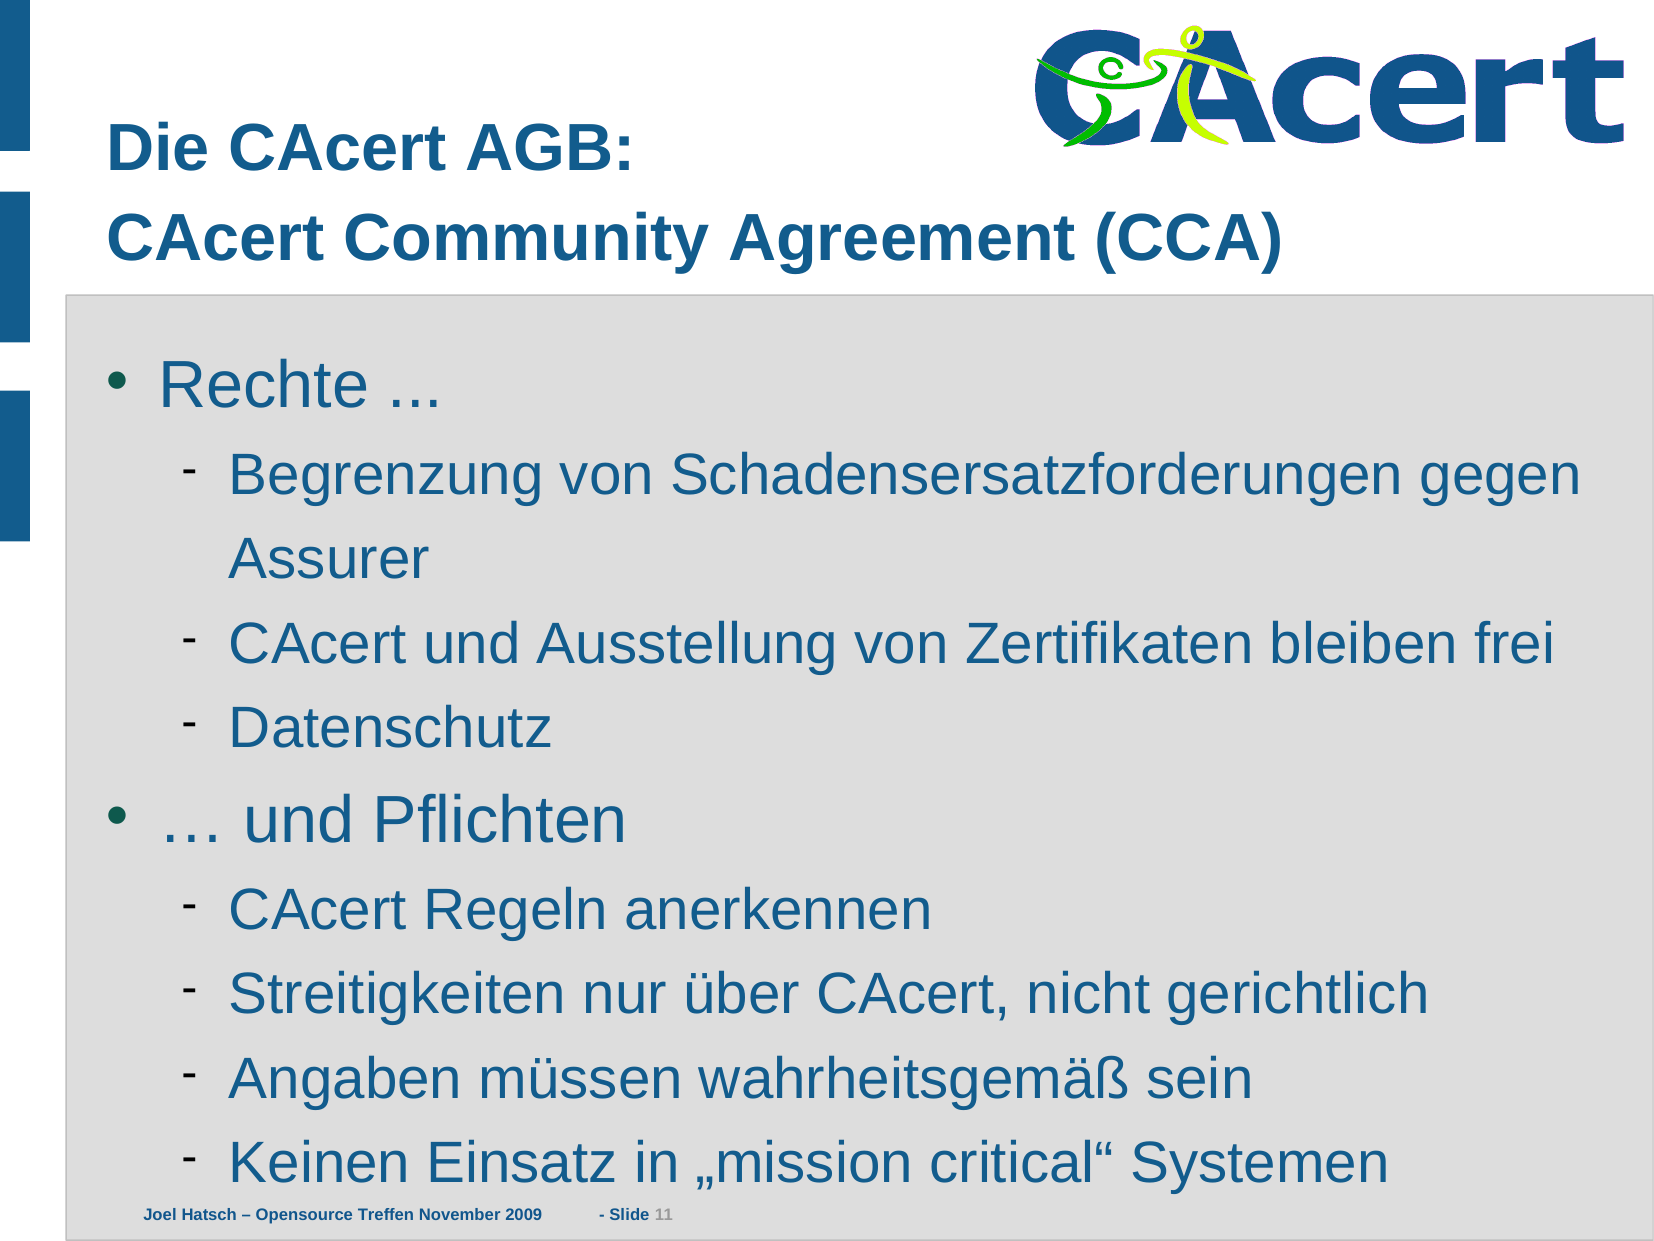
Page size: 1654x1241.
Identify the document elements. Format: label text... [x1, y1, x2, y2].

list Rechte ... Begrenzung von Schadensersatzforderungen gegen Assurer CAcert und Ausstellung von Zertifikaten bleiben frei Datenschutz … und Pflichten CAcert Regeln anerkennen Streitigkeiten nur über CAcert, nicht gerichtlich Angaben müssen wahrheitsgemäß sein Keinen Einsatz in „mission critical“ Systemen [88, 324, 1654, 1182]
picture [1033, 24, 1625, 148]
title Die CAcert AGB: CAcert Community Agreement (CCA) [106, 102, 1518, 268]
